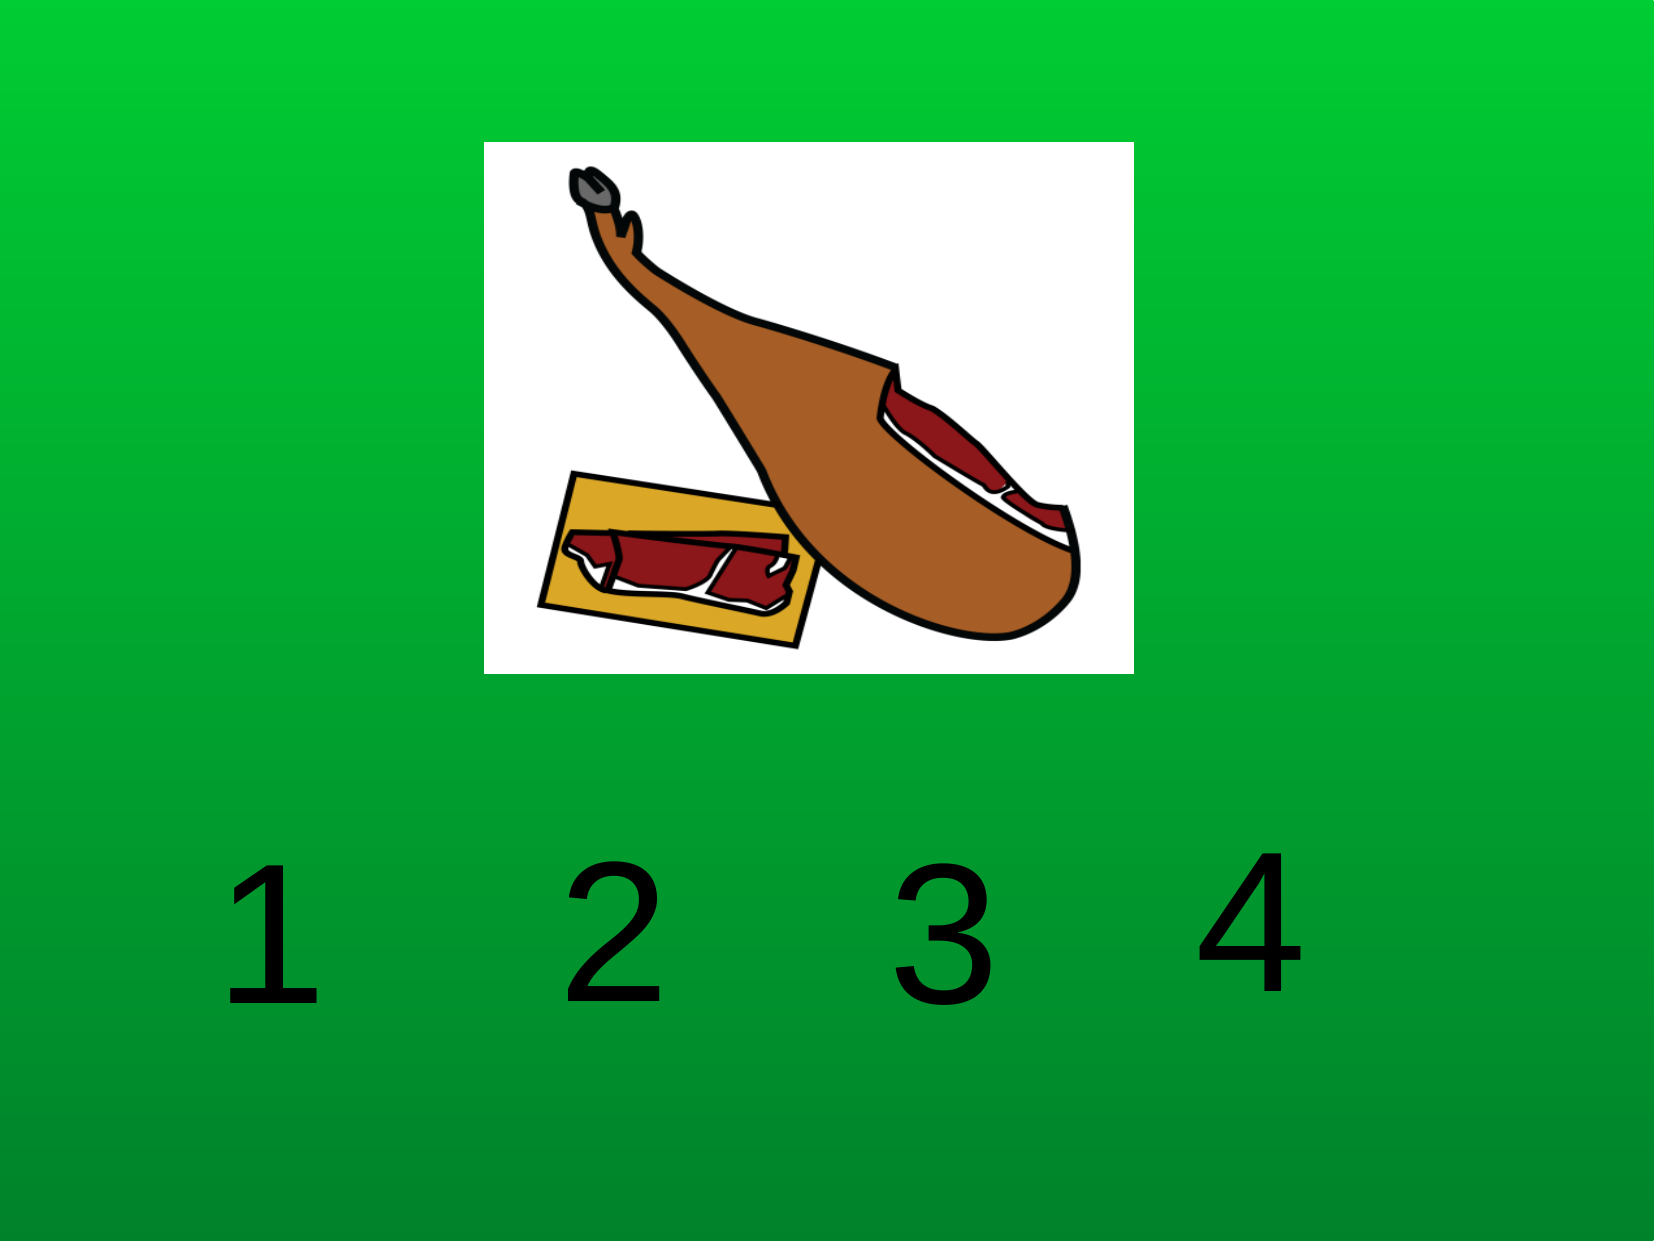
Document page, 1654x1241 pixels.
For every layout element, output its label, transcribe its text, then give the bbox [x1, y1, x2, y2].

picture [484, 142, 1134, 674]
text_box 3 [874, 814, 1111, 1054]
text_box 1 [200, 814, 438, 1054]
text_box 2 [543, 812, 780, 1052]
text_box 4 [1181, 803, 1418, 1042]
